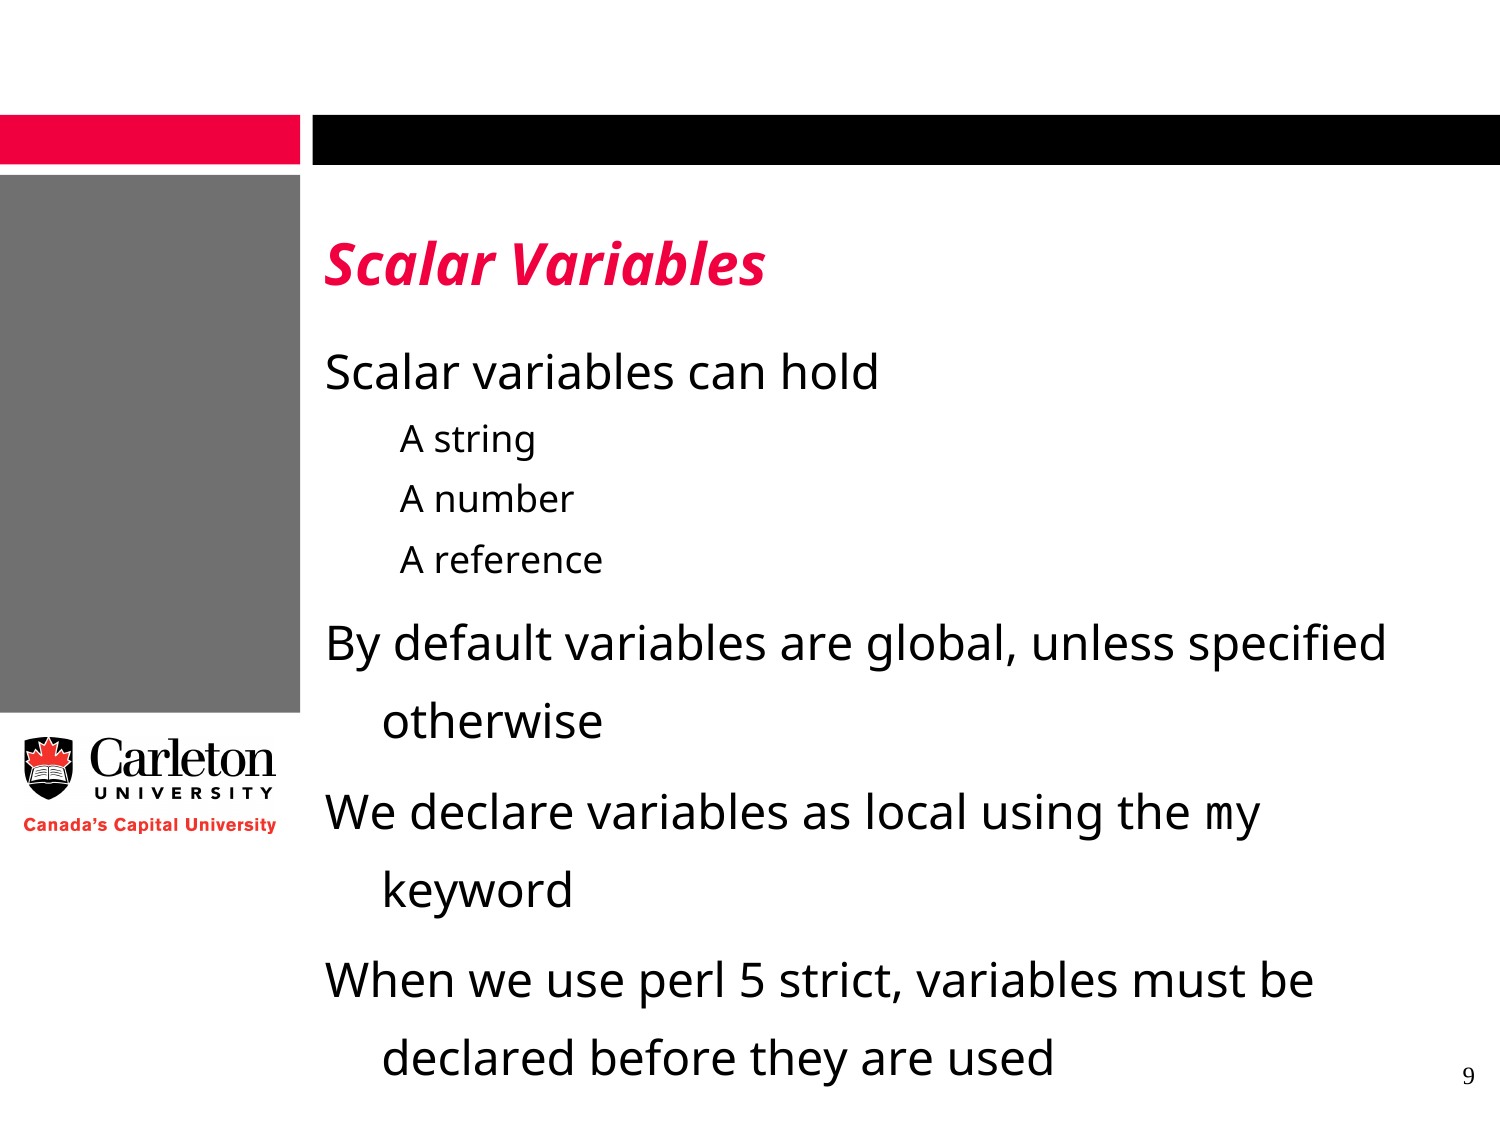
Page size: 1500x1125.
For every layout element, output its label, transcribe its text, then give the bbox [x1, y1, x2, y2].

list Scalar variables can hold A string A number A reference By default variables are global, unless specified otherwise We declare variables as local using the my keyword When we use perl 5 strict, variables must be declared before they are used [324, 324, 1450, 1036]
picture [24, 737, 276, 834]
title Scalar Variables [324, 194, 1450, 324]
